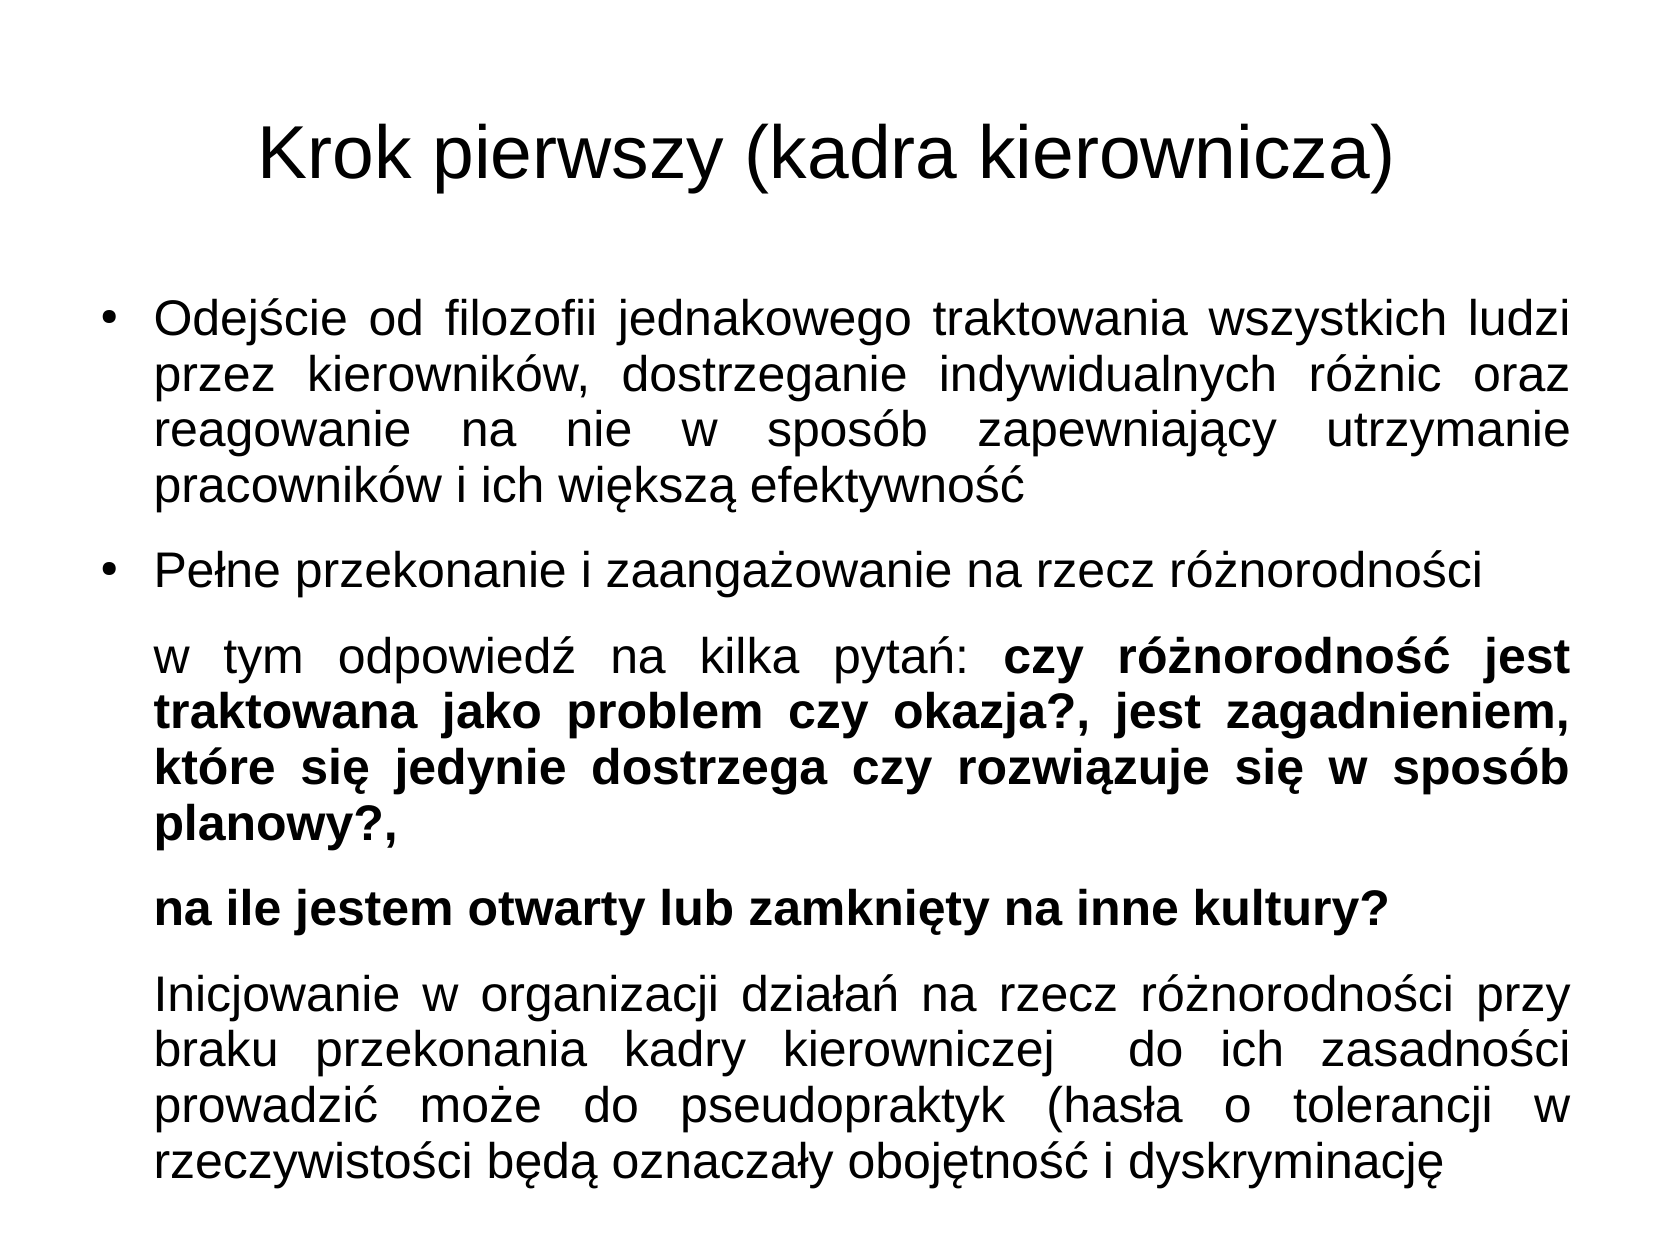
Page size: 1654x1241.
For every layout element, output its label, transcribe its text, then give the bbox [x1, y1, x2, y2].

title Krok pierwszy (kadra kierownicza) [82, 49, 1571, 257]
list Odejście od filozofii jednakowego traktowania wszystkich ludzi przez kierowników, dostrzeganie indywidualnych różnic oraz reagowanie na nie w sposób zapewniający utrzymanie pracowników i ich większą efektywność Pełne przekonanie i zaangażowanie na rzecz różnorodności w tym odpowiedź na kilka pytań: czy różnorodność jest traktowana jako problem czy okazja?, jest zagadnieniem, które się jedynie dostrzega czy rozwiązuje się w sposób planowy?, na ile jestem otwarty lub zamknięty na inne kultury? Inicjowanie w organizacji działań na rzecz różnorodności przy braku przekonania kadry kierowniczej do ich zasadności prowadzić może do pseudopraktyk (hasła o tolerancji w rzeczywistości będą oznaczały obojętność i dyskryminację [82, 290, 1571, 1241]
